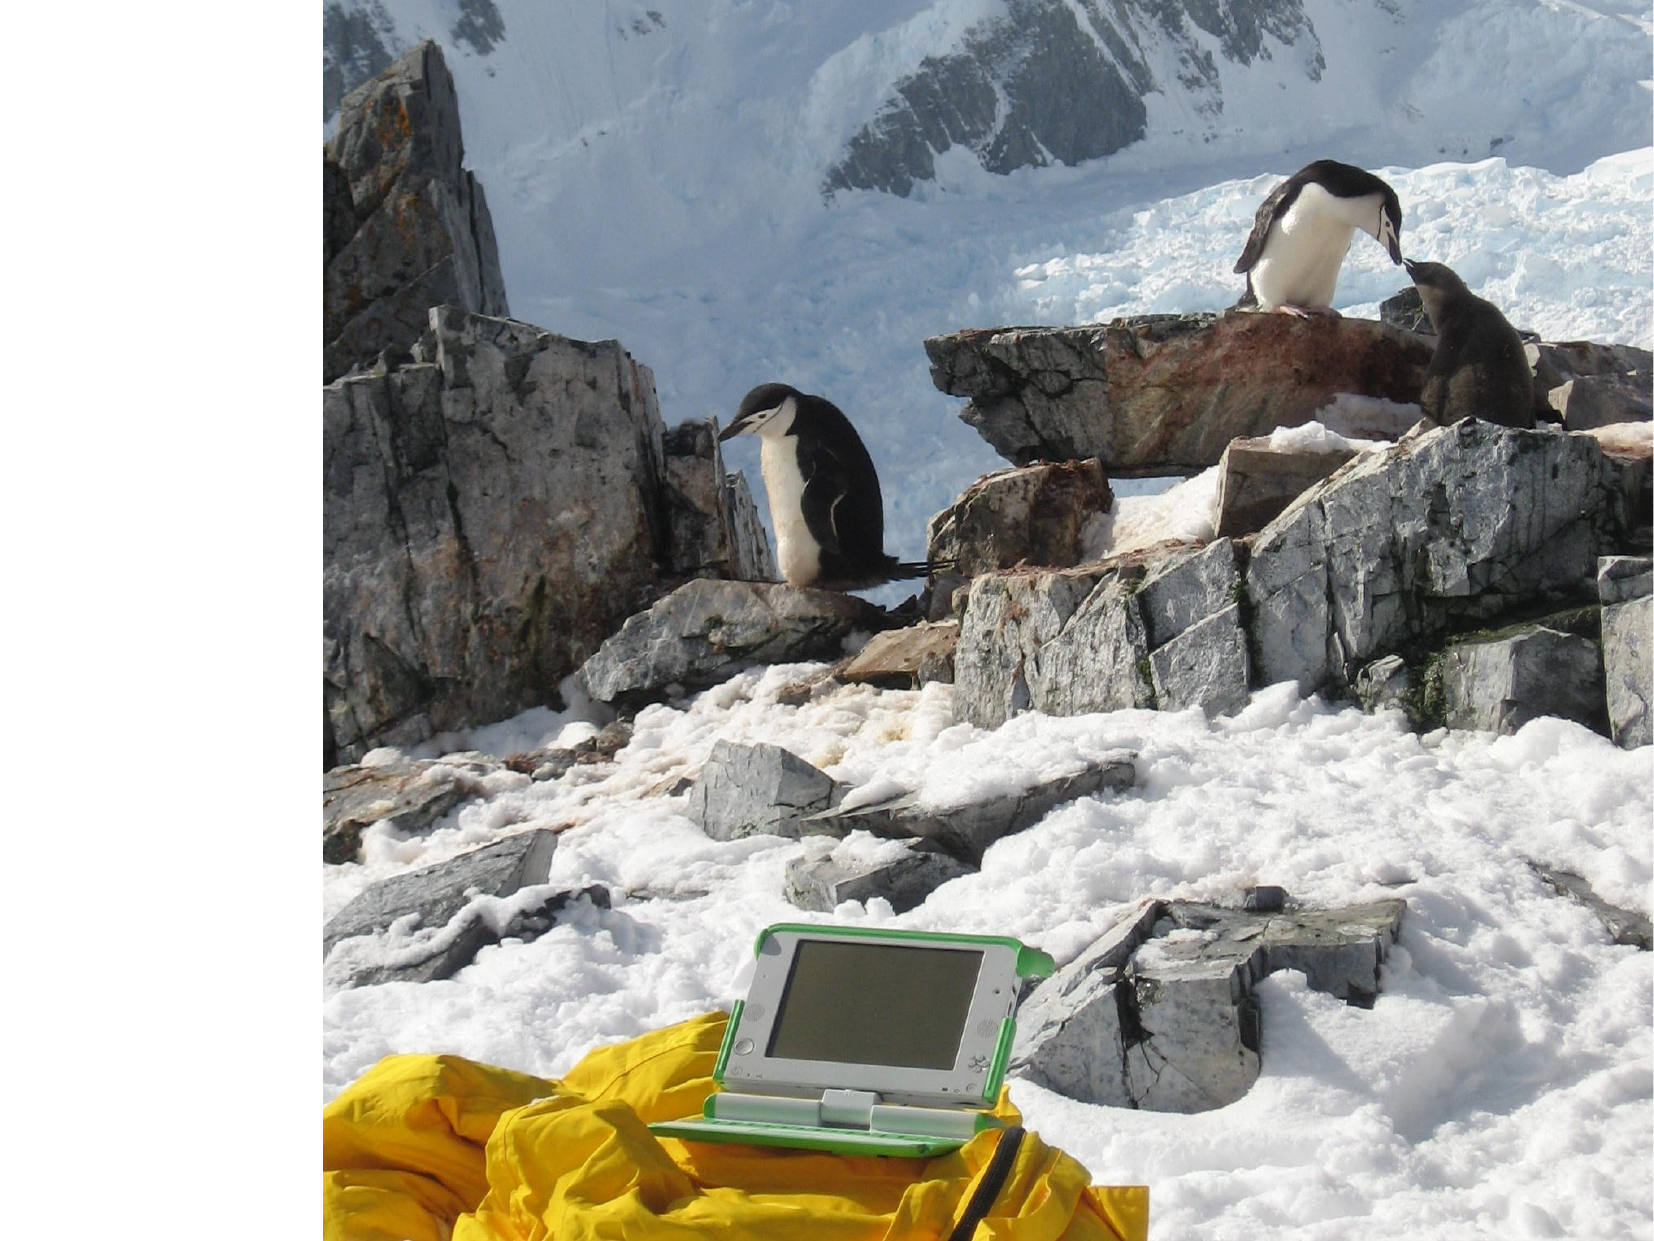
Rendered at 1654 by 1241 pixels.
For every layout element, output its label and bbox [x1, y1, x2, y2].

picture [323, 0, 1654, 1241]
